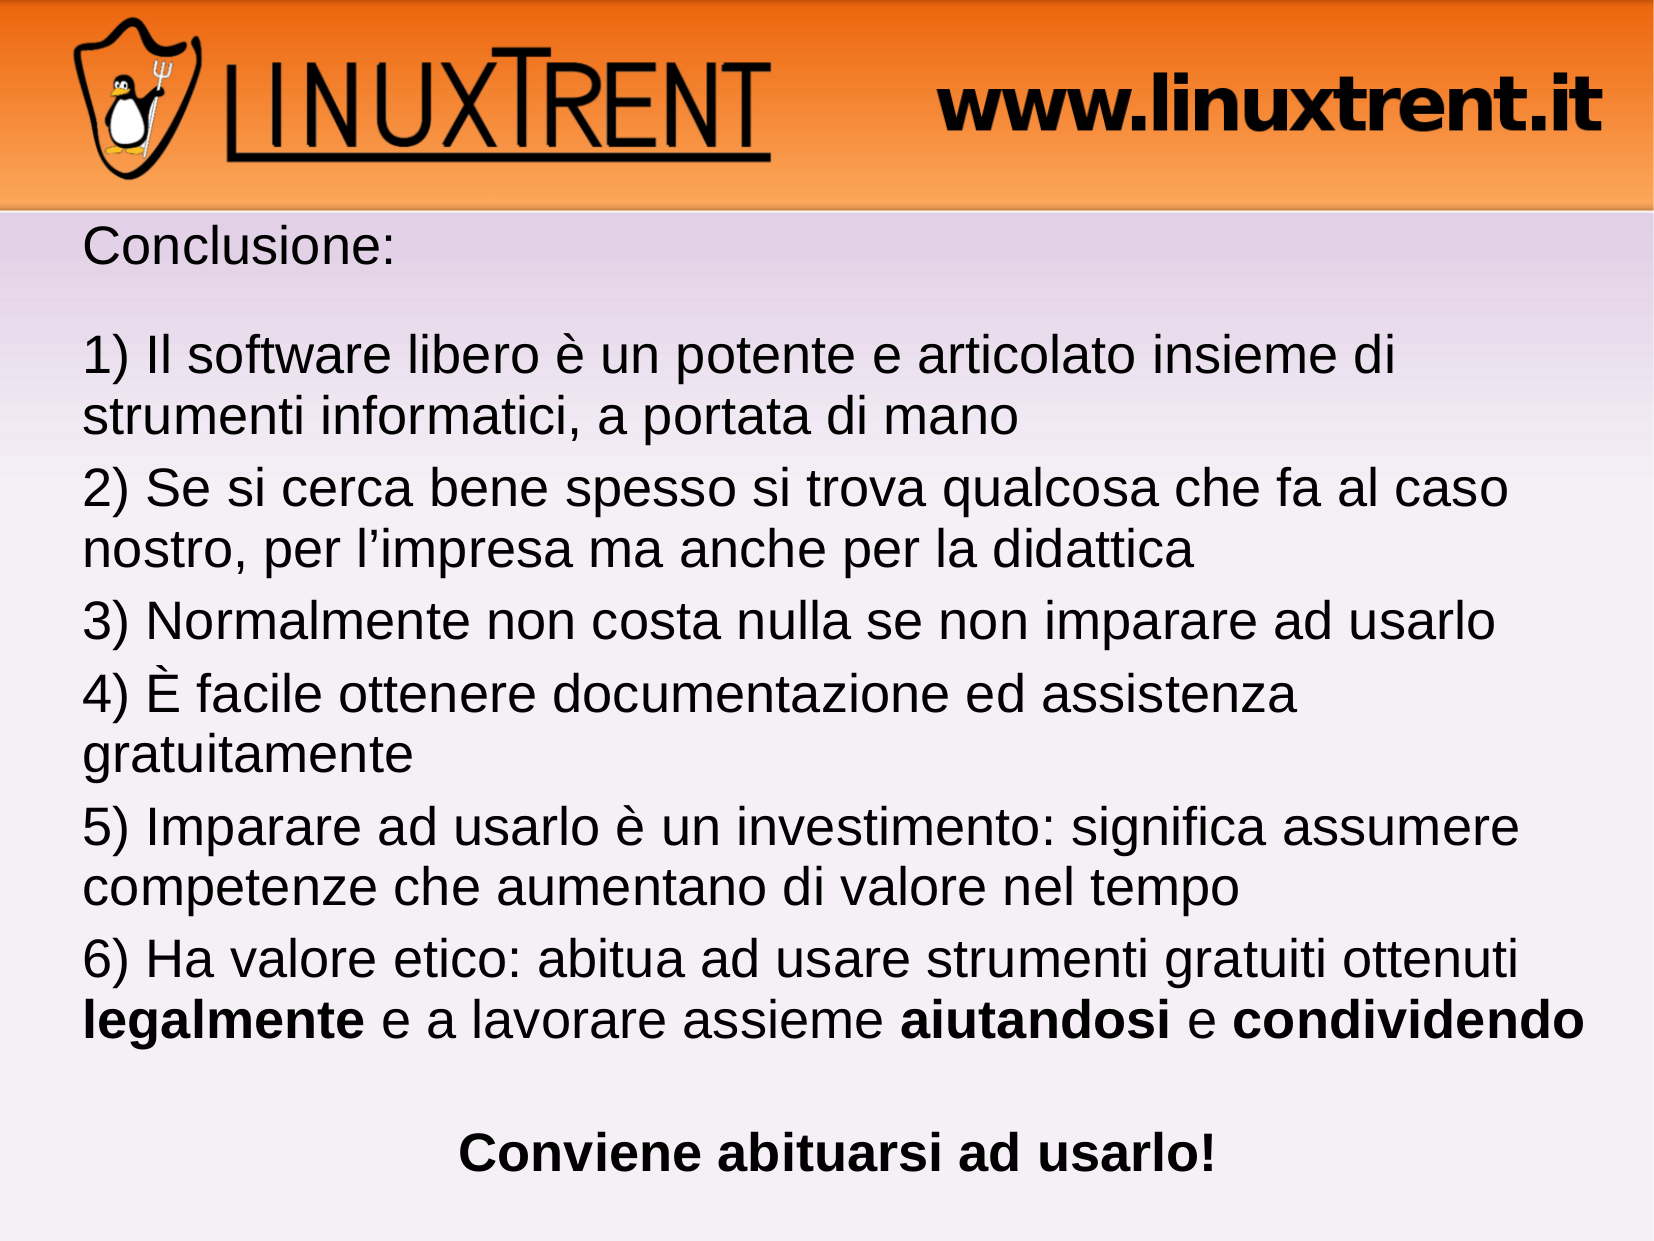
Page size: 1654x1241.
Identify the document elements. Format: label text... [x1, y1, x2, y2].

picture [0, 0, 1654, 1241]
subtitle Conclusione: Il software libero è un potente e articolato insieme di strumenti informatici, a portata di mano Se si cerca bene spesso si trova qualcosa che fa al caso nostro, per l’impresa ma anche per la didattica Normalmente non costa nulla se non imparare ad usarlo È facile ottenere documentazione ed assistenza gratuitamente Imparare ad usarlo è un investimento: significa assumere competenze che aumentano di valore nel tempo Ha valore etico: abitua ad usare strumenti gratuiti ottenuti legalmente e a lavorare assieme aiutandosi e condividendo Conviene abituarsi ad usarlo! [82, 215, 1595, 1183]
